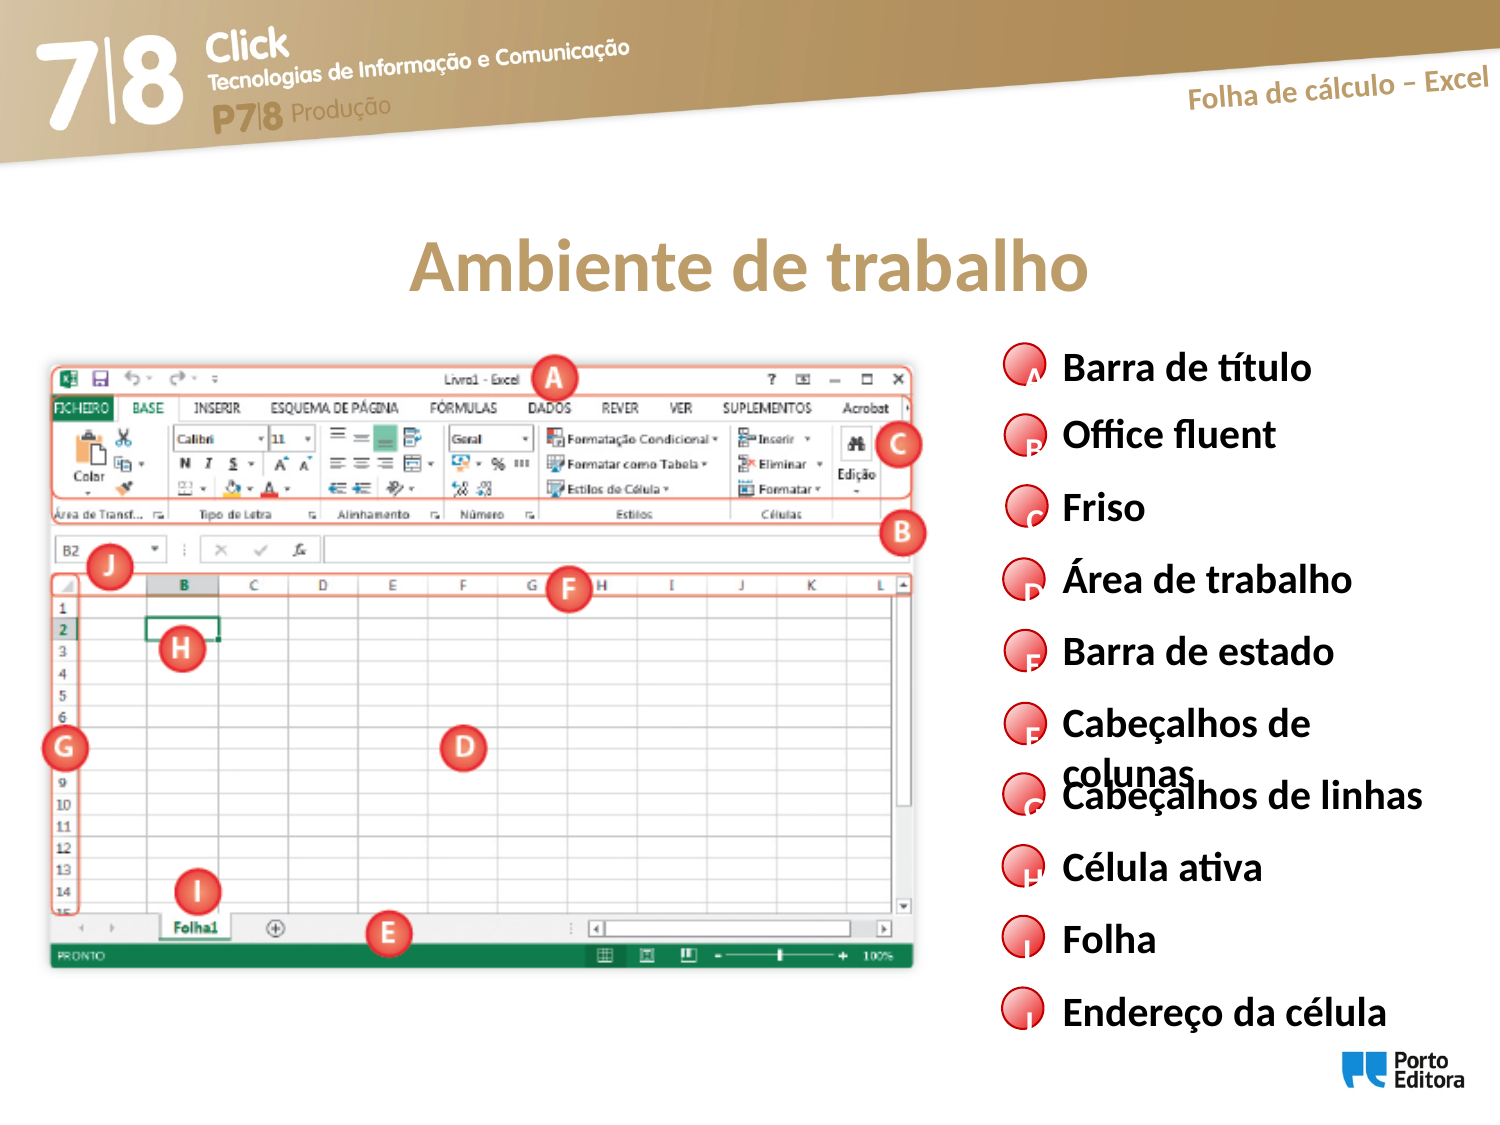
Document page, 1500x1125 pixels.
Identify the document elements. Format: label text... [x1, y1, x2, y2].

text_box E [1004, 629, 1047, 672]
text_box C [1006, 485, 1048, 527]
text_box Área de trabalho [1047, 543, 1468, 610]
text_box G [1003, 773, 1045, 815]
text_box I [1002, 915, 1044, 958]
text_box F [1004, 702, 1047, 745]
text_box Office fluent [1047, 399, 1468, 466]
text_box Endereço da célula [1047, 976, 1468, 1043]
text_box J [1002, 987, 1044, 1029]
text_box Barra de estado [1047, 616, 1468, 682]
text_box D [1003, 558, 1045, 600]
text_box H [1002, 845, 1044, 887]
text_box A [1003, 343, 1046, 385]
text_box A [1031, 374, 1037, 382]
picture [0, 0, 1500, 1125]
text_box Cabeçalhos de colunas [1047, 688, 1468, 754]
text_box B [1004, 414, 1047, 456]
text_box Friso [1047, 471, 1468, 538]
text_box Célula ativa [1047, 832, 1468, 899]
text_box Barra de título [1047, 331, 1468, 398]
text_box Ambiente de trabalho [258, 218, 1241, 316]
text_box D [1029, 587, 1039, 600]
text_box Folha [1047, 904, 1468, 971]
text_box Folha de cálculo – Excel [1171, 51, 1500, 177]
text_box Cabeçalhos de linhas [1047, 760, 1468, 827]
text_box B [1031, 443, 1038, 449]
